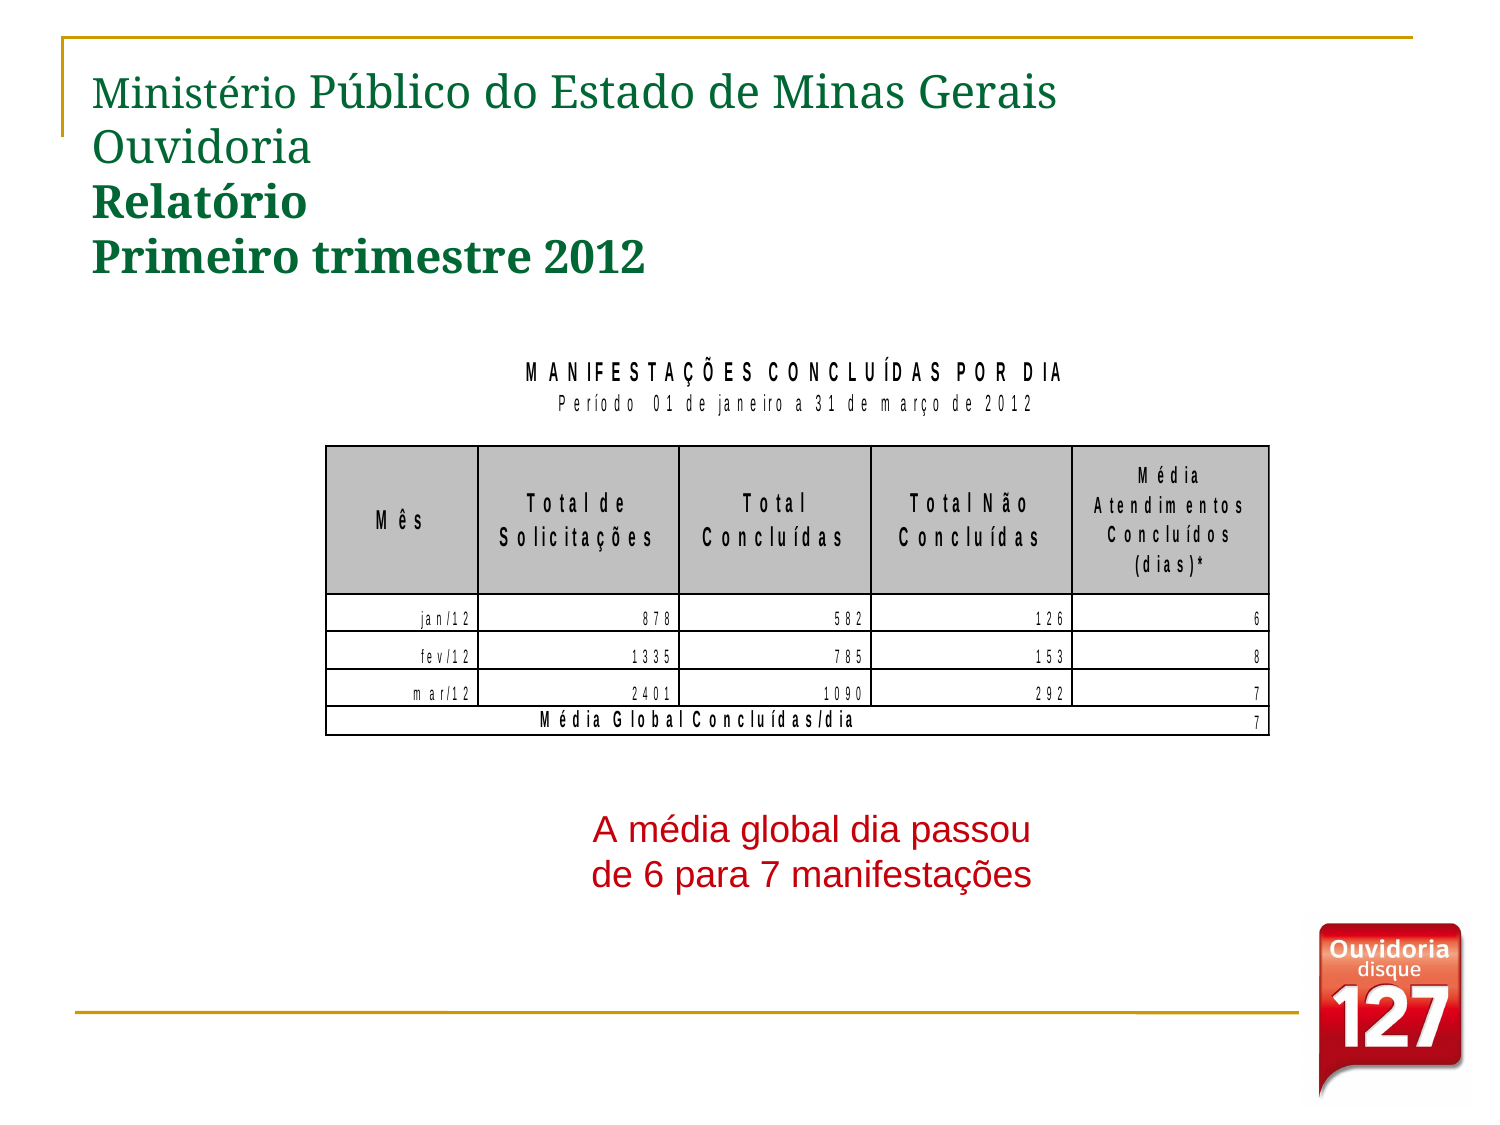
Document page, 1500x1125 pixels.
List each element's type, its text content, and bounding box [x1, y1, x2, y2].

chart [324, 354, 1270, 737]
text_box Ministério Público do Estado de Minas Gerais Ouvidoria Relatório Primeiro trimestre 2012 [76, 0, 1427, 187]
text_box A média global dia passou de 6 para 7 manifestações [561, 797, 1063, 903]
chart [1299, 912, 1473, 1107]
